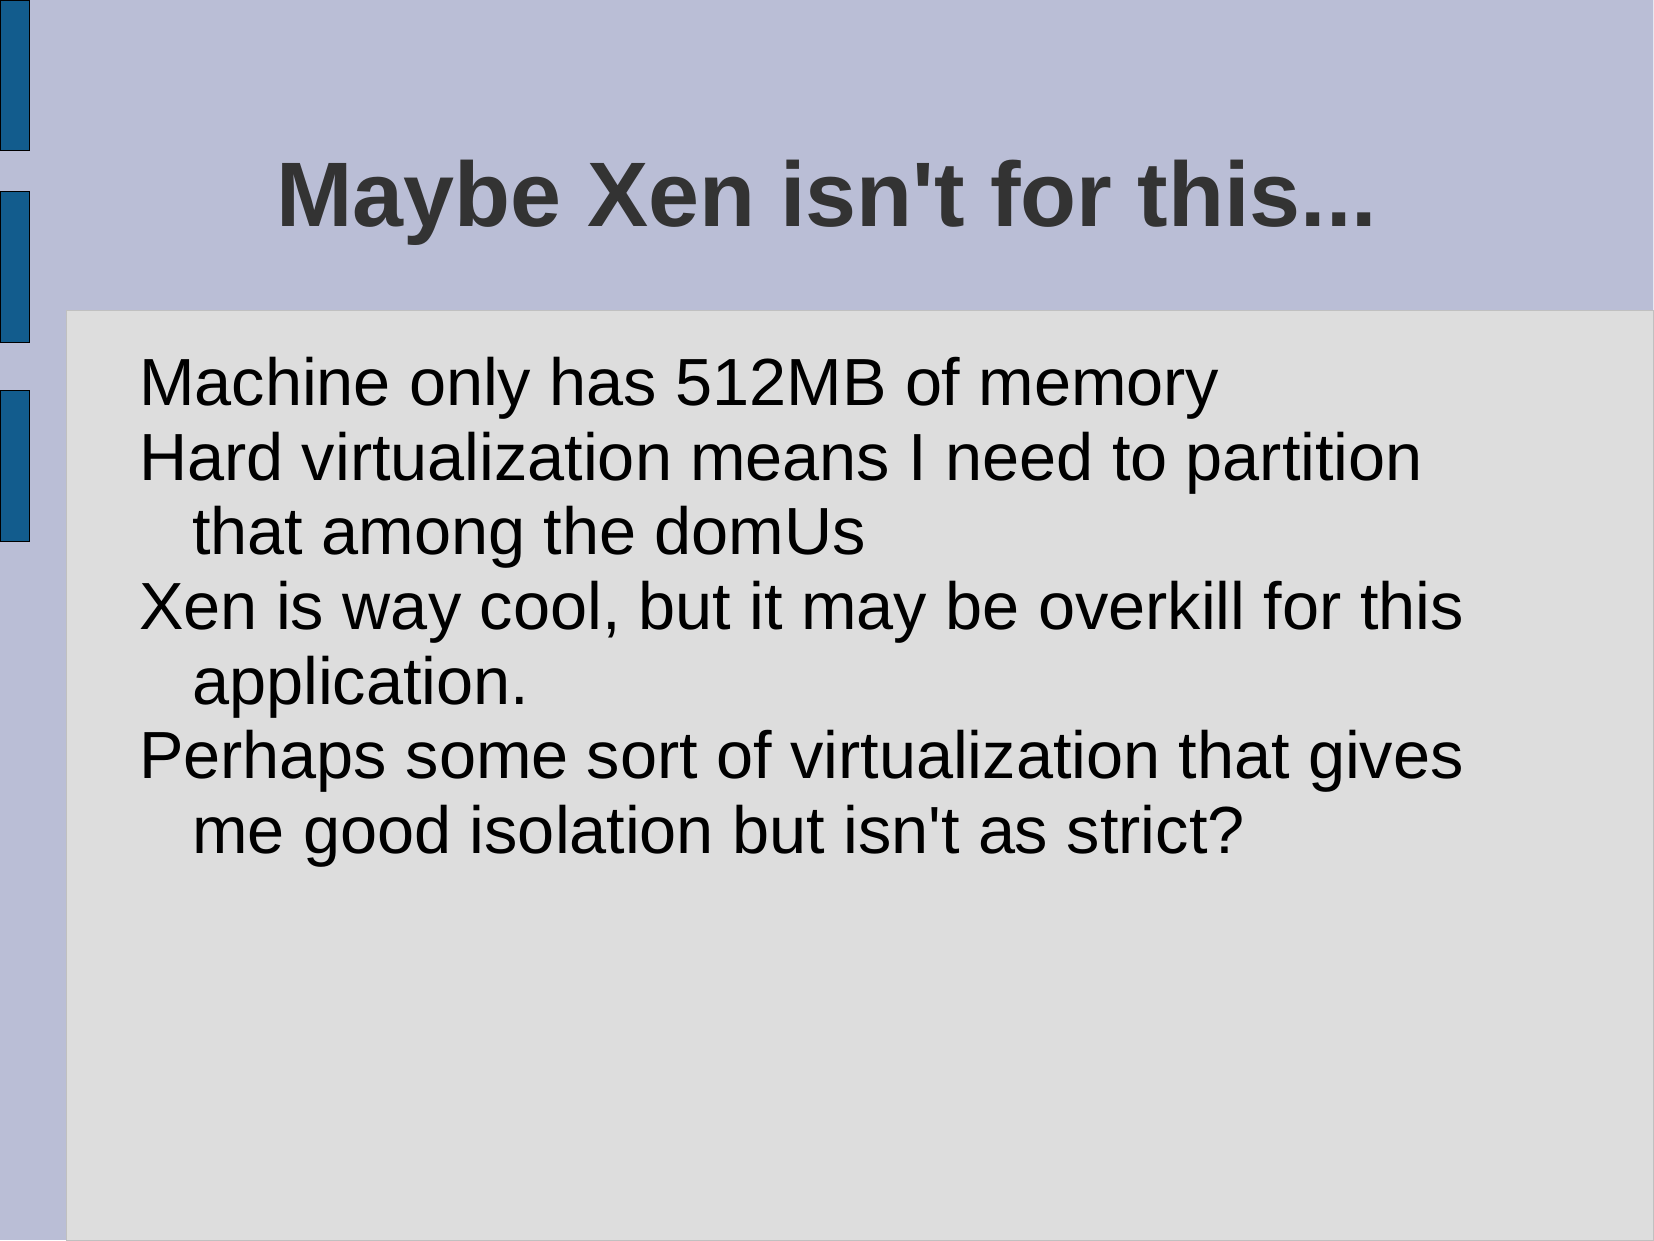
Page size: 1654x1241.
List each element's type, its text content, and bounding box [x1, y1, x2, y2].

list Machine only has 512MB of memory Hard virtualization means I need to partition that among the domUs Xen is way cool, but it may be overkill for this application. Perhaps some sort of virtualization that gives me good isolation but isn't as strict? [121, 344, 1534, 1127]
title Maybe Xen isn't for this... [121, 91, 1534, 299]
